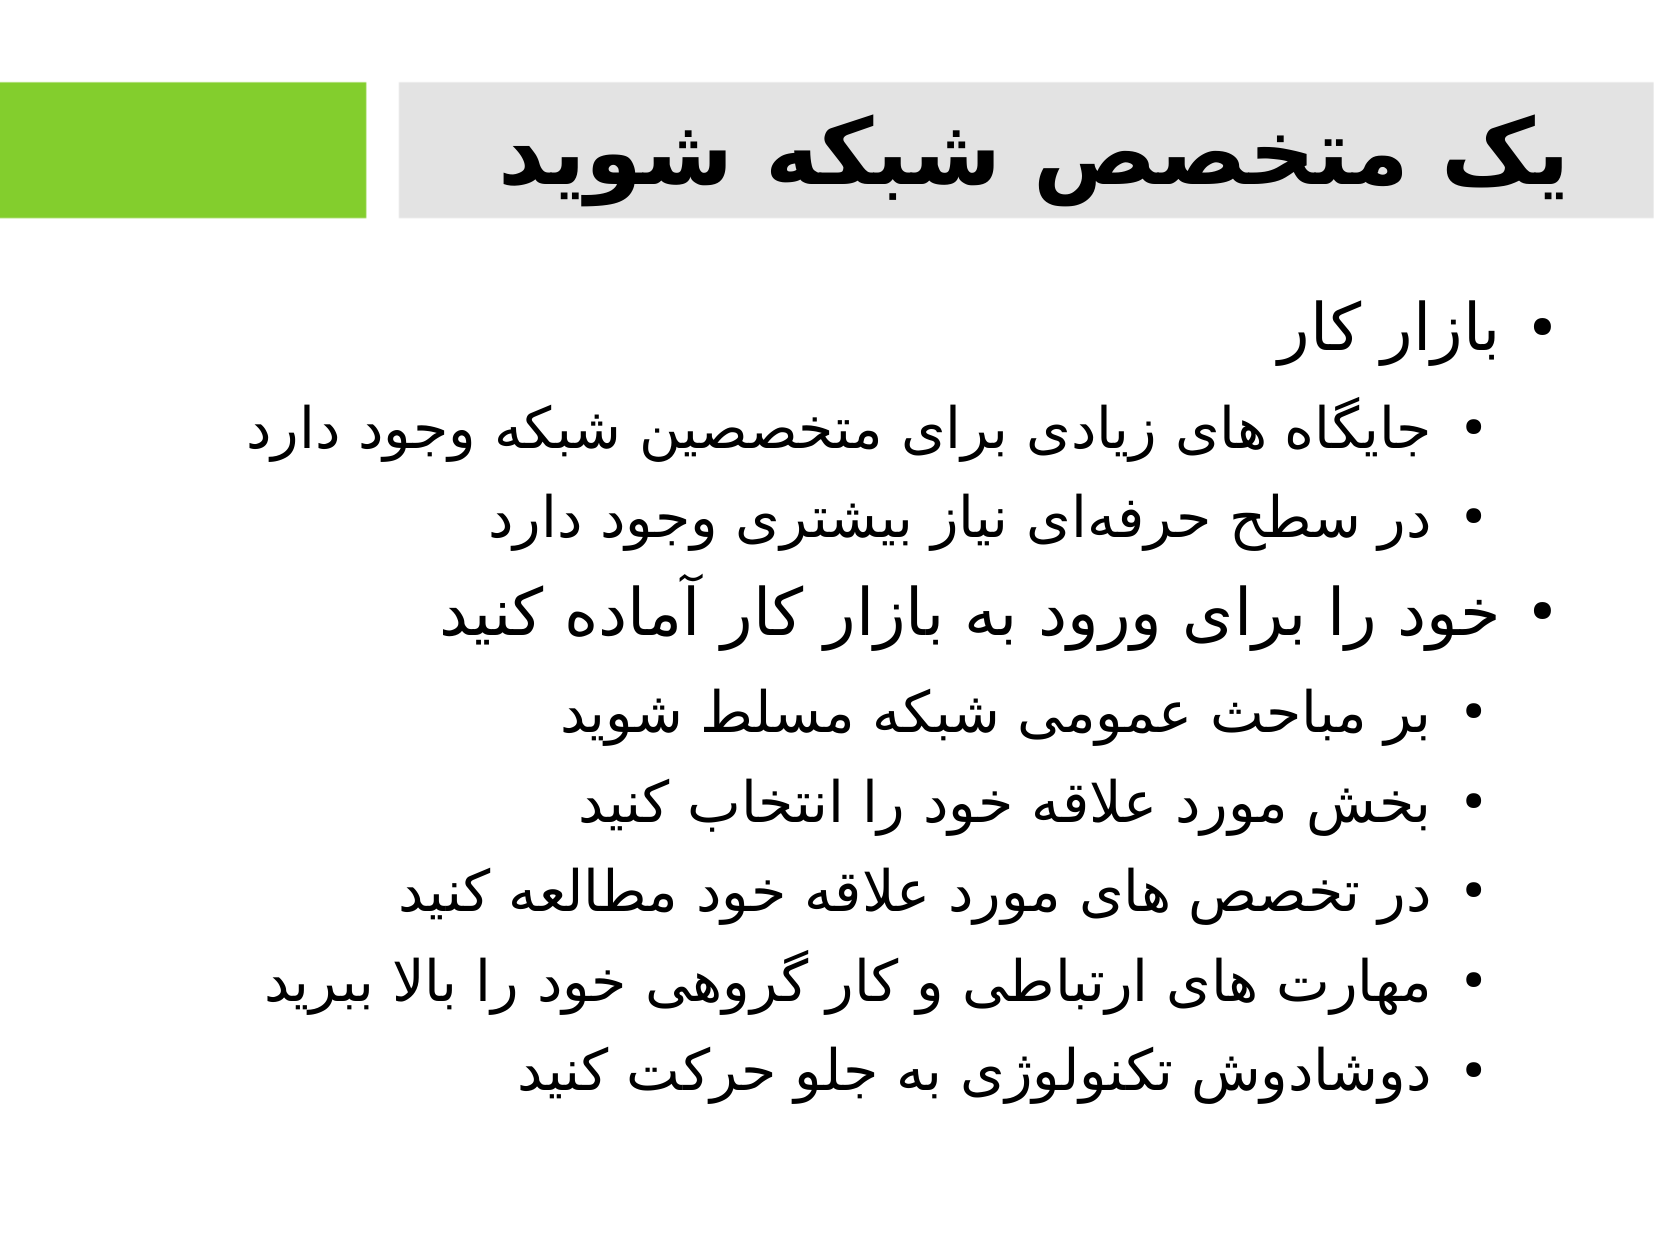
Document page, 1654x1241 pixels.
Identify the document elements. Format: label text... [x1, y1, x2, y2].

title یک متخصص شبکه شوید [82, 56, 1571, 250]
picture [0, 0, 1654, 1241]
list بازار کار جایگاه های زیادی برای متخصصین شبکه وجود دارد در سطح حرفه‌ای نیاز بیشتری وجود دارد خود را برای ورود به بازار کار آماده کنید بر مباحث عمومی شبکه مسلط شوید بخش مورد علاقه خود را انتخاب کنید در تخصص های مورد علاقه خود مطالعه کنید مهارت های ارتباطی و کار گروهی خود را بالا ببرید دوشادوش تکنولوژی به جلو حرکت کنید [82, 290, 1571, 1109]
